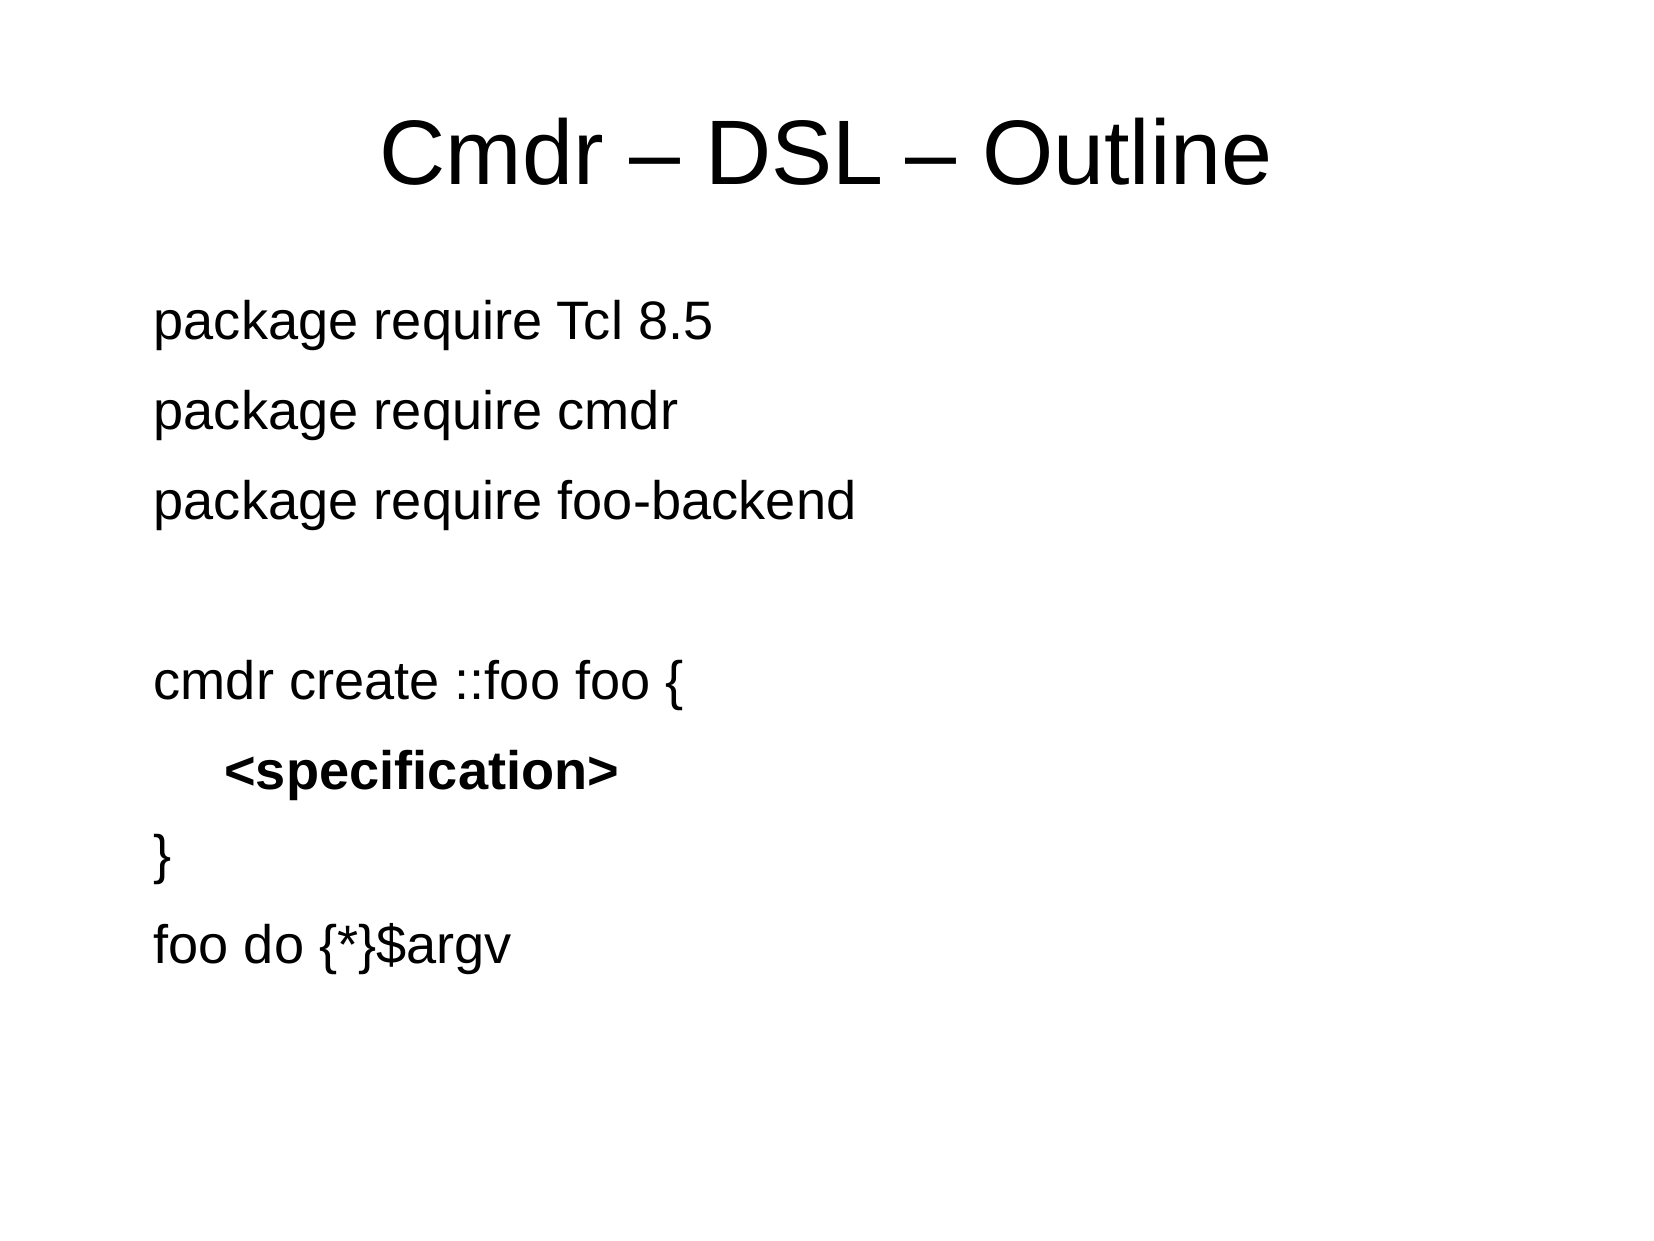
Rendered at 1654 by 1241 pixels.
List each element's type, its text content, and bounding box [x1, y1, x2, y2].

list package require Tcl 8.5 package require cmdr package require foo-backend cmdr create ::foo foo { <specification> } foo do {*}$argv [82, 290, 1571, 1094]
title Cmdr – DSL – Outline [82, 56, 1571, 250]
